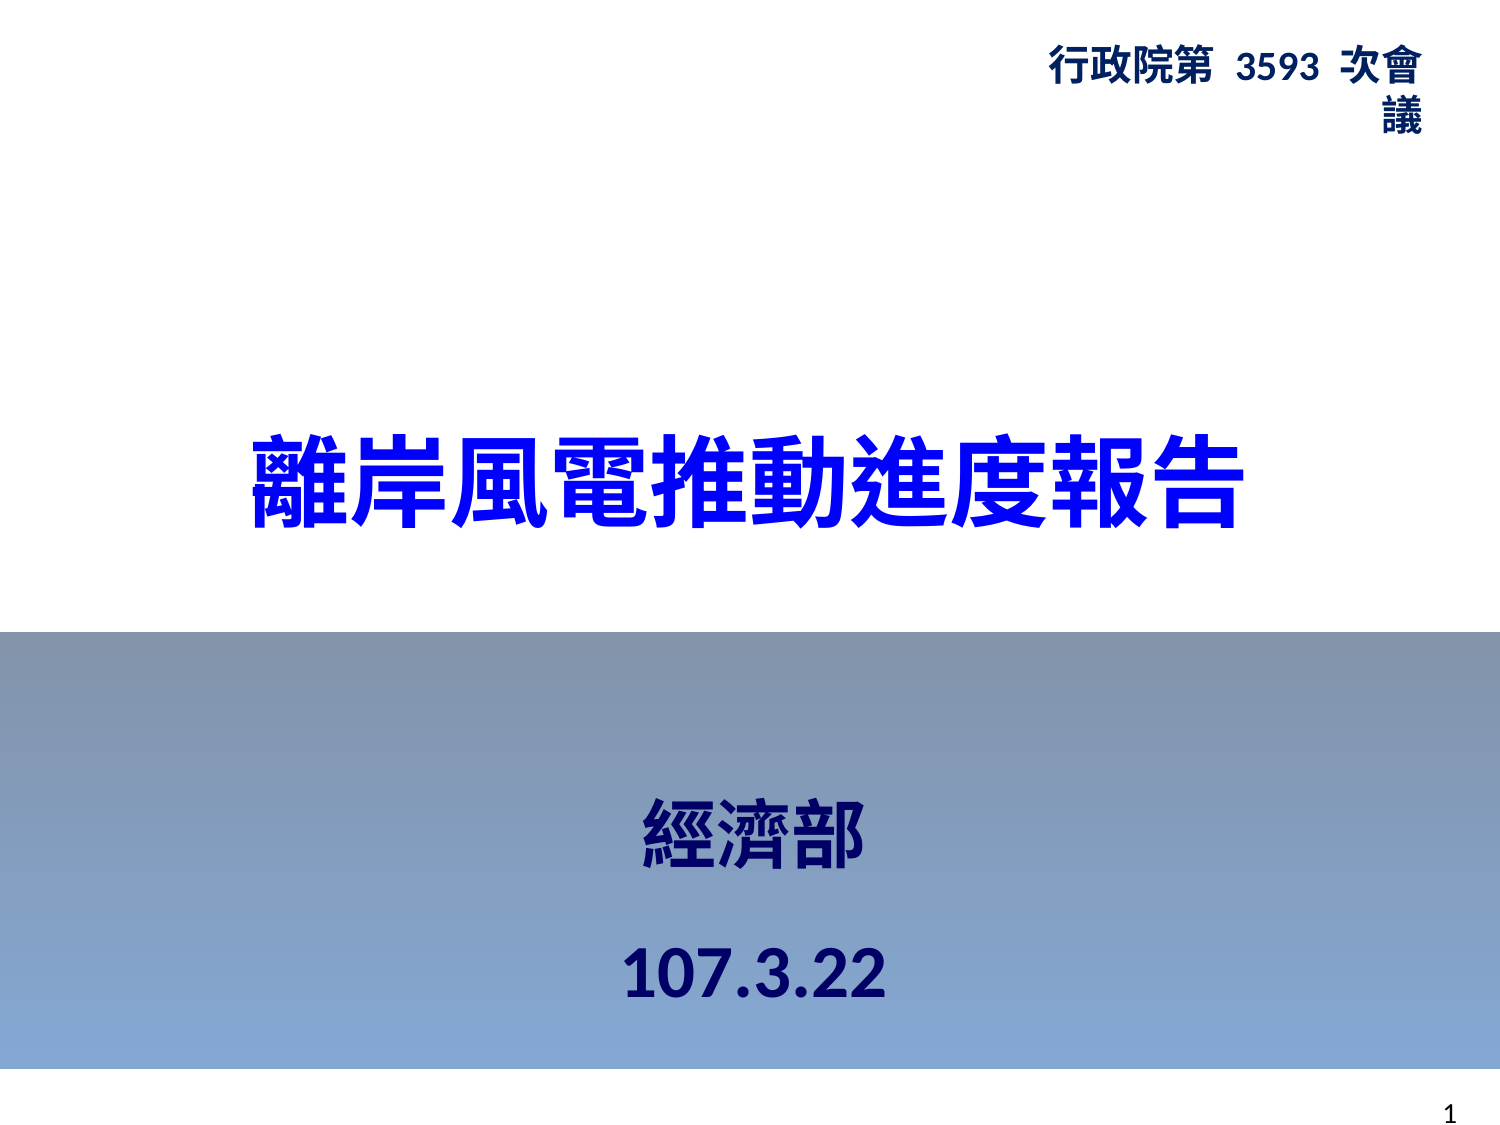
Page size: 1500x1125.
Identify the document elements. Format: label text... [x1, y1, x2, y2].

text_box 經濟部 107.3.22 [605, 780, 903, 1021]
text_box 行政院第 3593 次會議 [1033, 30, 1470, 103]
title 離岸風電推動進度報告 [123, 314, 1377, 622]
text_box [0, 632, 1500, 1068]
